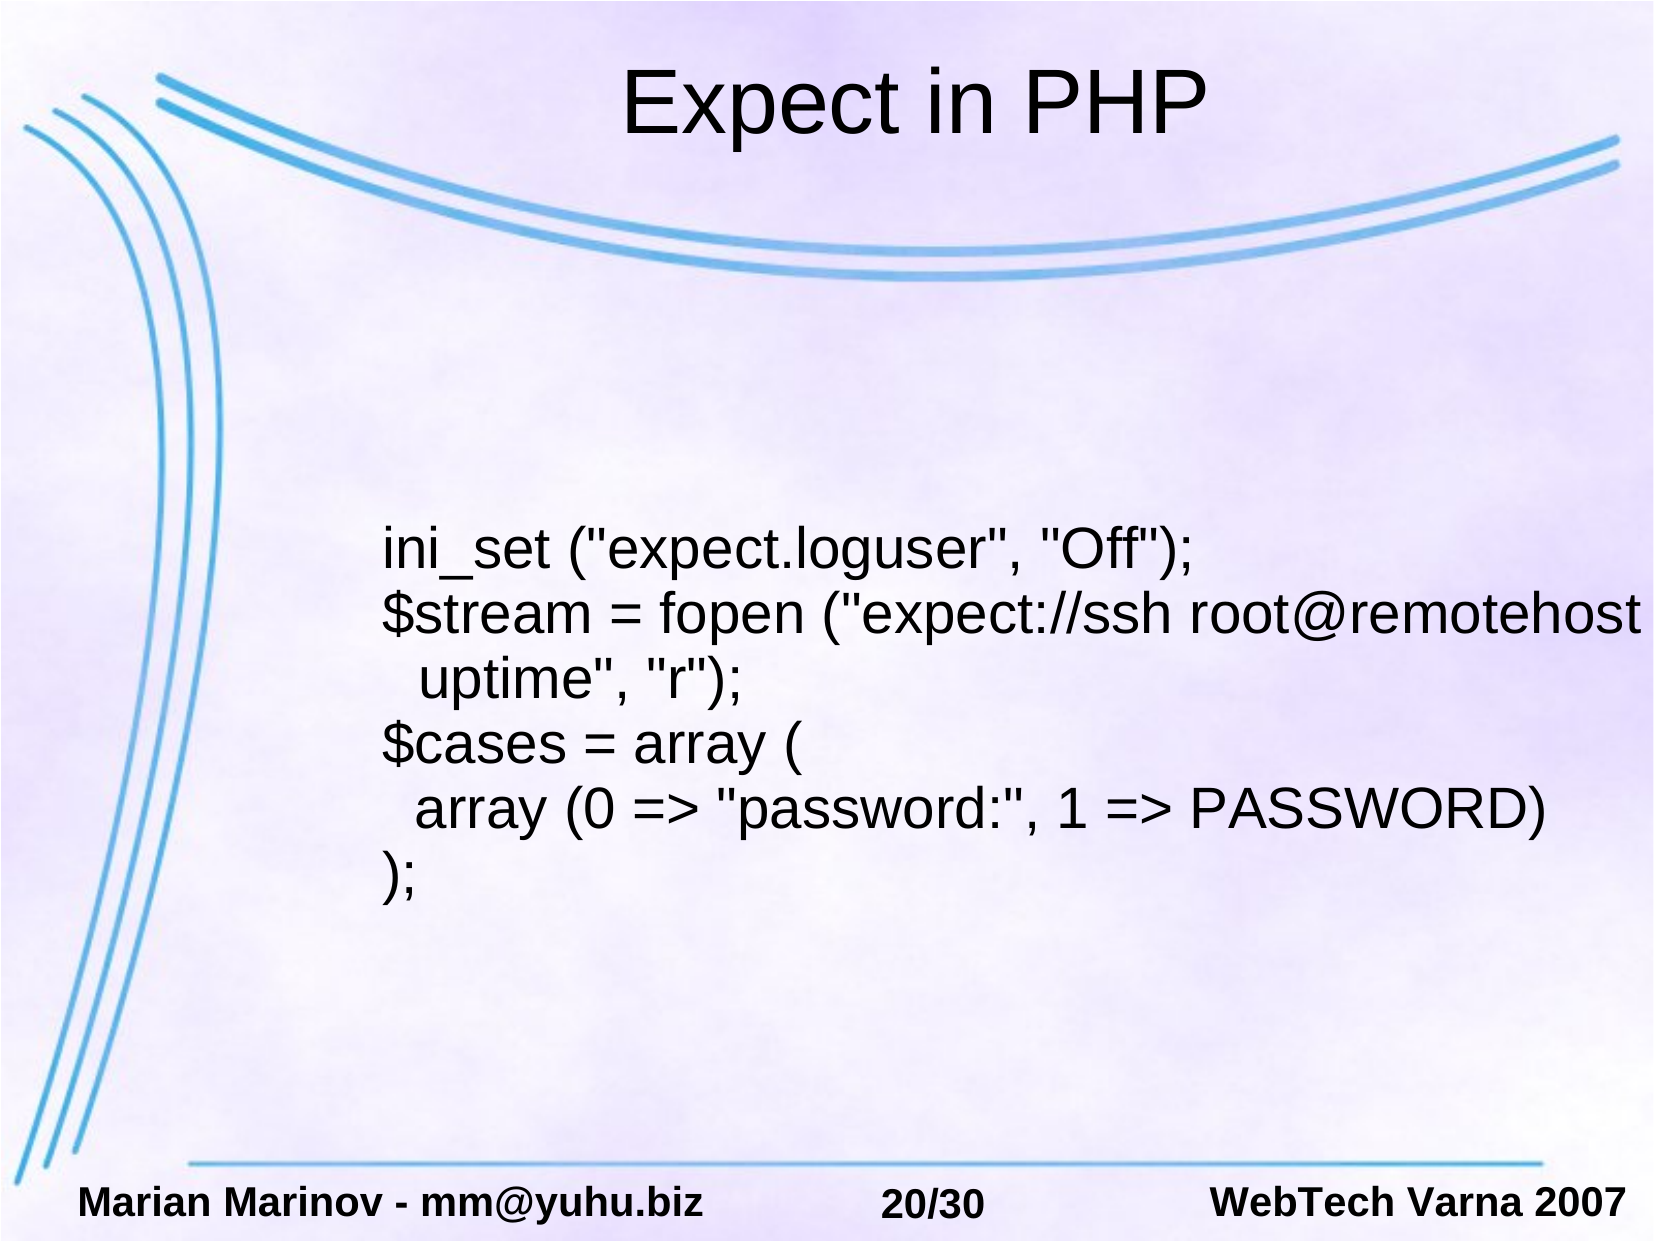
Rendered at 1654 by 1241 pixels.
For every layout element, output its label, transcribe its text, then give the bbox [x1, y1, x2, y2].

text_box Marian Marinov - mm@yuhu.biz [62, 1171, 720, 1233]
picture [1, 1, 1654, 1241]
text_box WebTech Varna 2007 [1194, 1171, 1643, 1233]
text_box 20/30 [866, 1172, 1001, 1235]
title Expect in PHP [82, 49, 1571, 257]
subtitle ini_set ("expect.loguser", "Off"); $stream = fopen ("expect://ssh root@remotehost uptime", "r"); $cases = array ( array (0 => "password:", 1 => PASSWORD) ); [82, 301, 1654, 1121]
